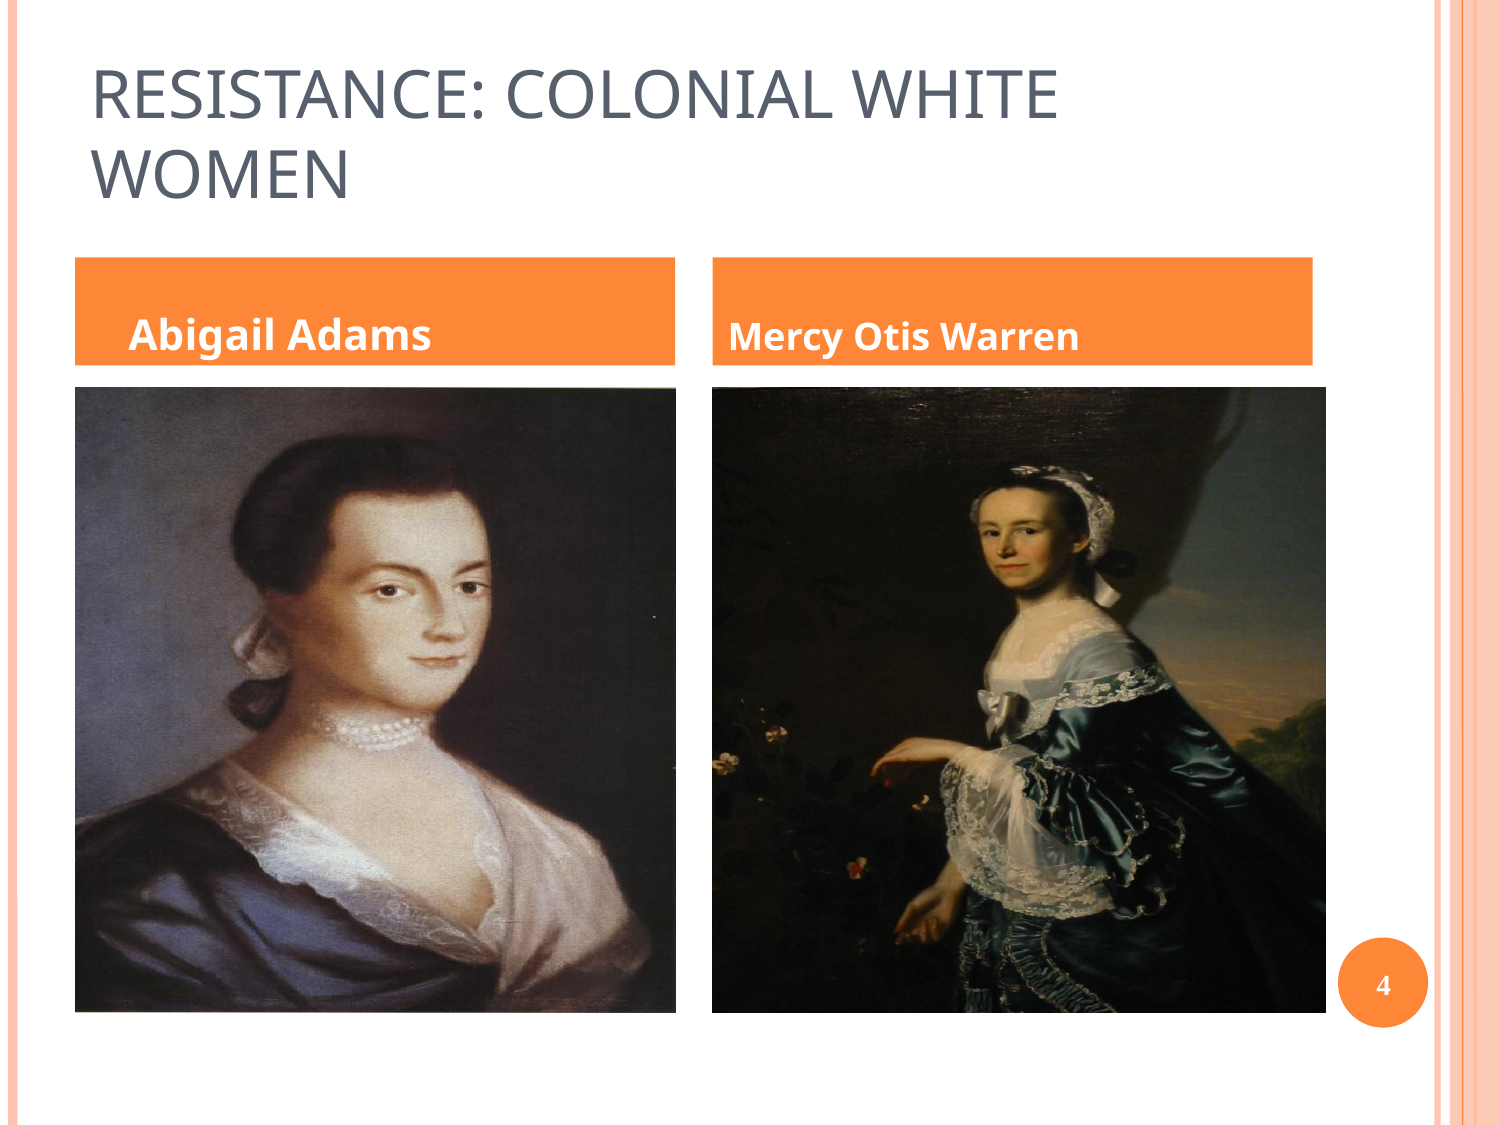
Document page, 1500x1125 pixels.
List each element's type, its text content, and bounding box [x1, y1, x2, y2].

title Resistance: Colonial White Women [75, 44, 1313, 175]
list Mercy Otis Warren [712, 257, 1313, 366]
picture [75, 387, 676, 1013]
picture [712, 387, 1326, 1013]
text_box [1074, 940, 1434, 1101]
list Abigail Adams [75, 257, 676, 366]
